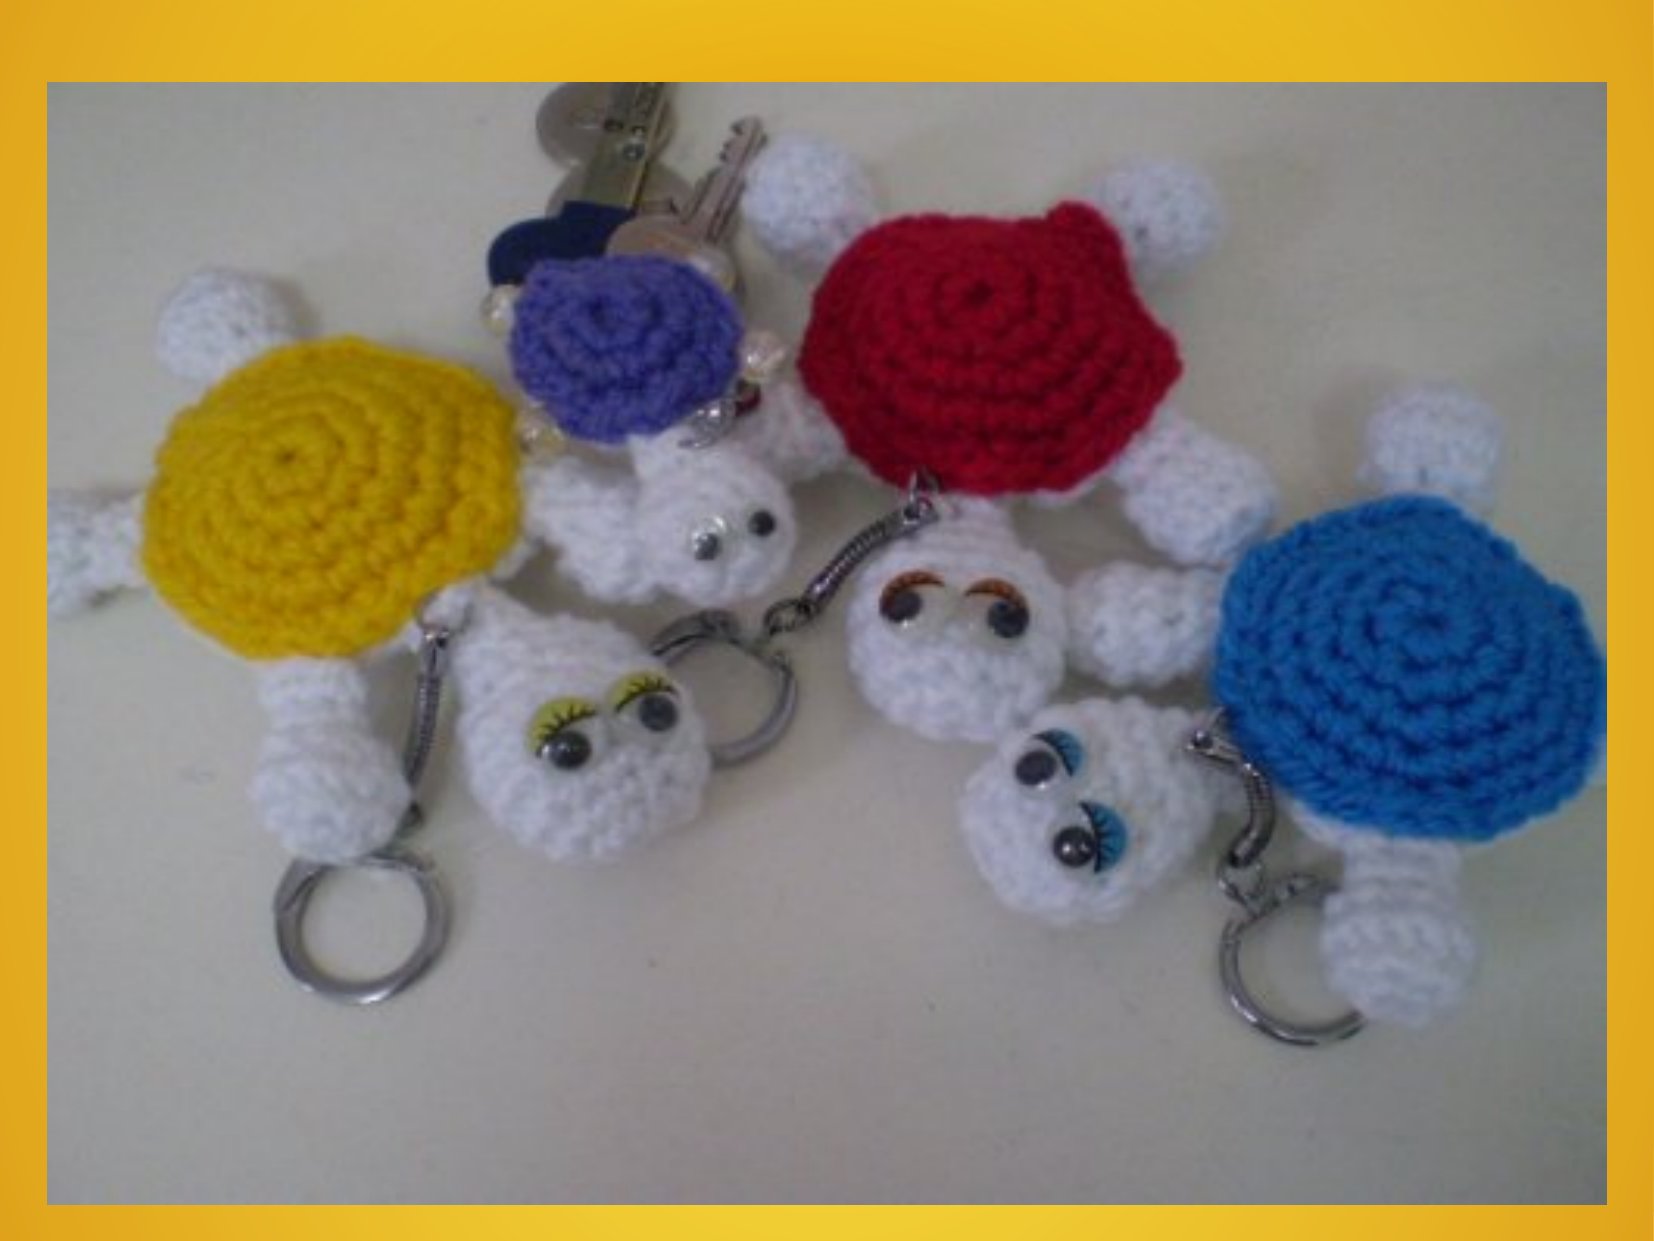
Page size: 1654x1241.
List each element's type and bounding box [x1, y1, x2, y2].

picture [47, 82, 1607, 1205]
